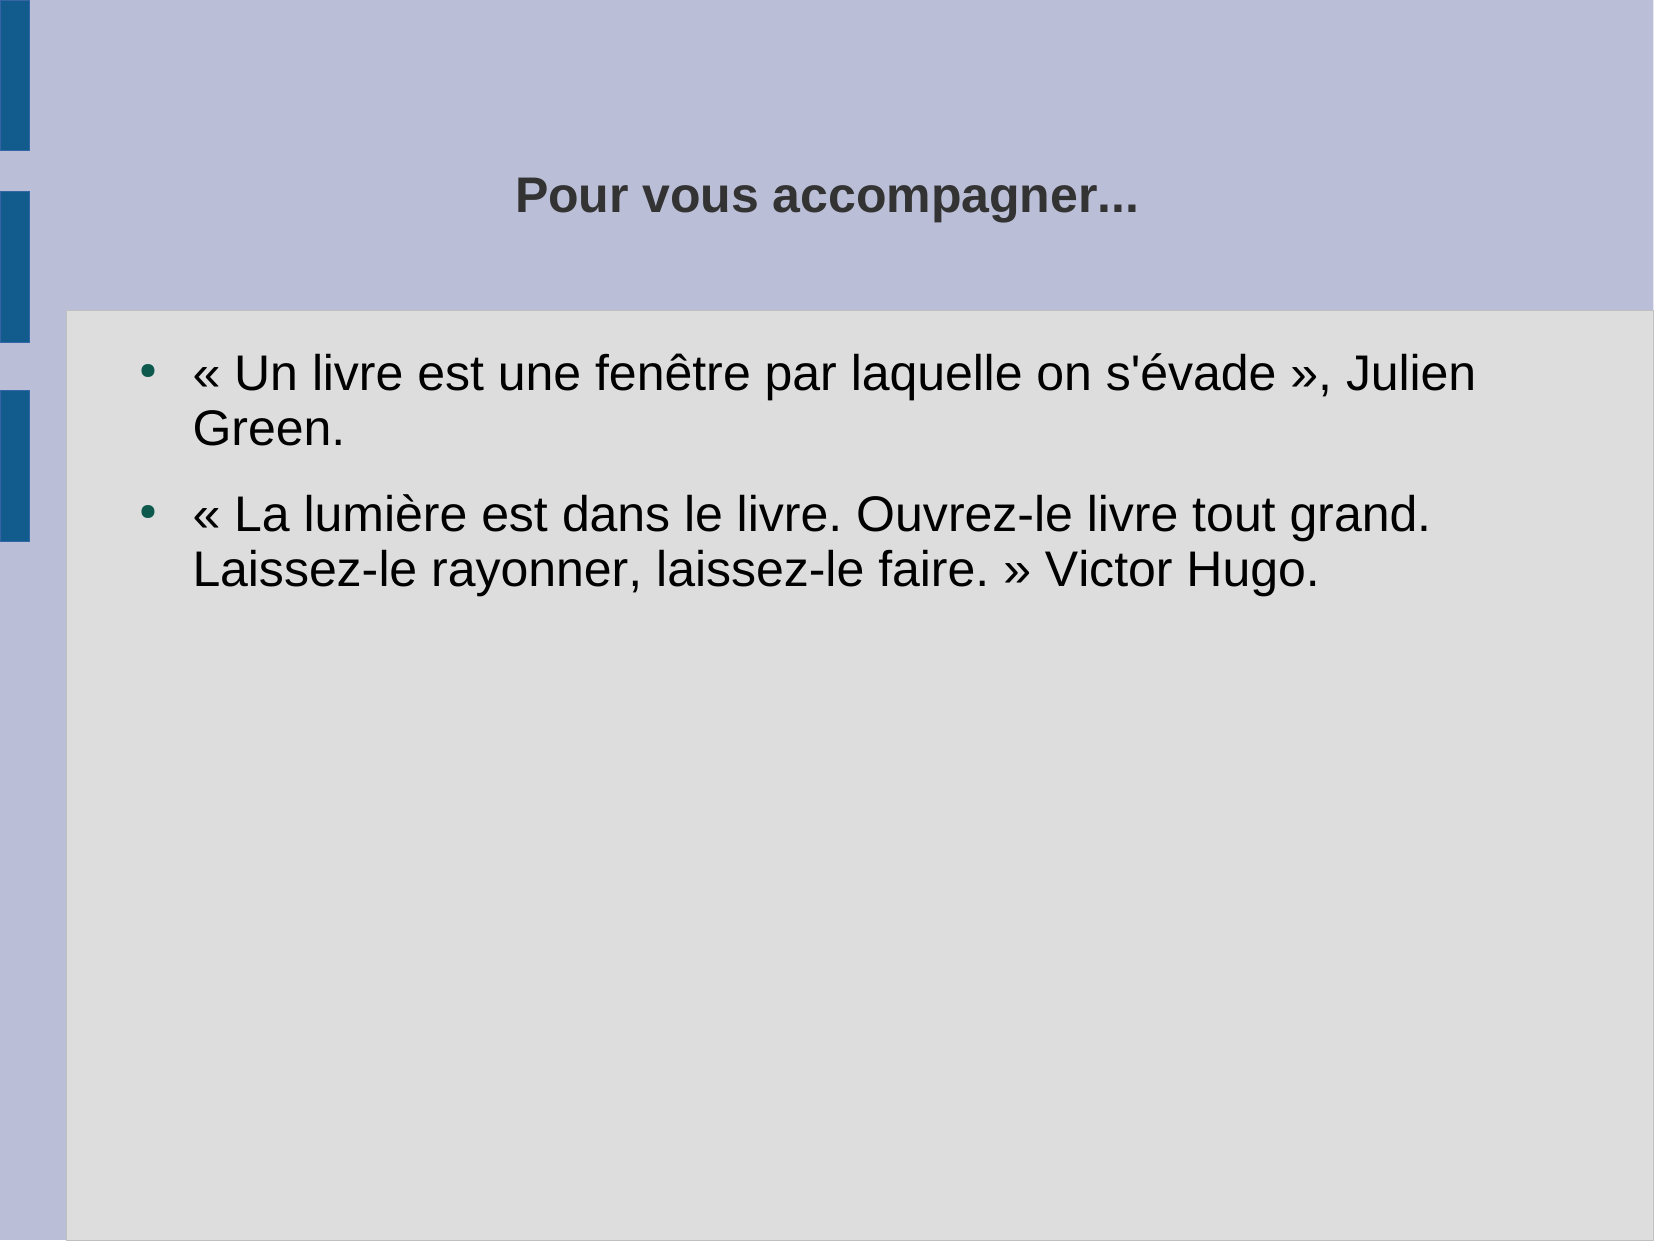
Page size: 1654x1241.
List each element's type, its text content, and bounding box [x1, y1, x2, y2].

list « Un livre est une fenêtre par laquelle on s'évade », Julien Green. « La lumière est dans le livre. Ouvrez-le livre tout grand. Laissez-le rayonner, laissez-le faire. » Victor Hugo. [121, 344, 1534, 1127]
title Pour vous accompagner... [121, 91, 1534, 299]
